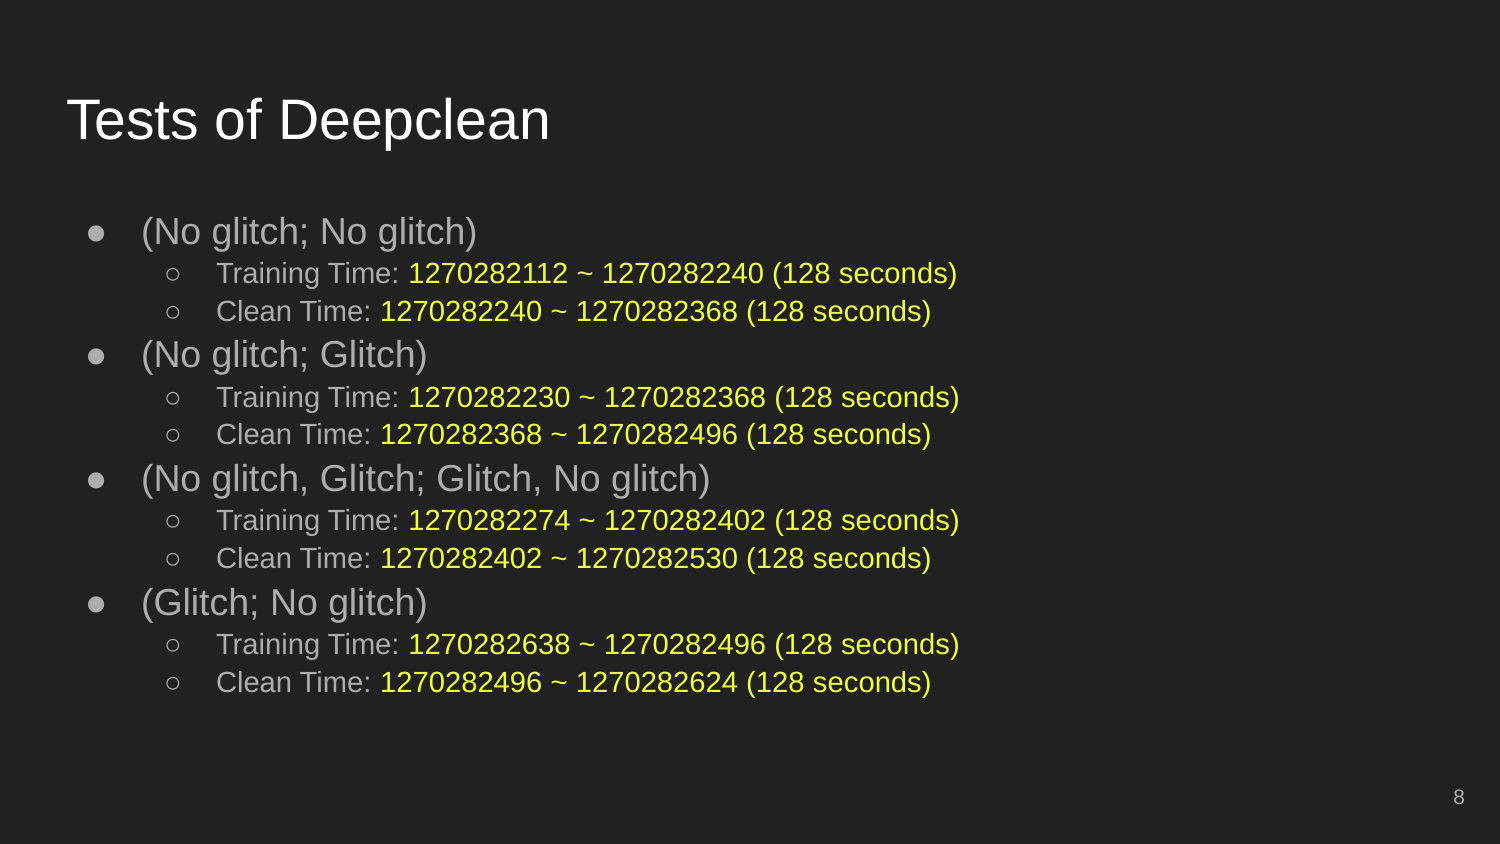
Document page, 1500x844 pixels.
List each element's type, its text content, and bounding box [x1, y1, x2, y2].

list (No glitch; No glitch) Training Time: 1270282112 ~ 1270282240 (128 seconds) Clean Time: 1270282240 ~ 1270282368 (128 seconds) (No glitch; Glitch) Training Time: 1270282230 ~ 1270282368 (128 seconds) Clean Time: 1270282368 ~ 1270282496 (128 seconds) (No glitch, Glitch; Glitch, No glitch) Training Time: 1270282274 ~ 1270282402 (128 seconds) Clean Time: 1270282402 ~ 1270282530 (128 seconds) (Glitch; No glitch) Training Time: 1270282638 ~ 1270282496 (128 seconds) Clean Time: 1270282496 ~ 1270282624 (128 seconds) [51, 189, 1449, 750]
slide_number <number> [1389, 764, 1480, 830]
title Tests of Deepclean [51, 72, 1449, 167]
